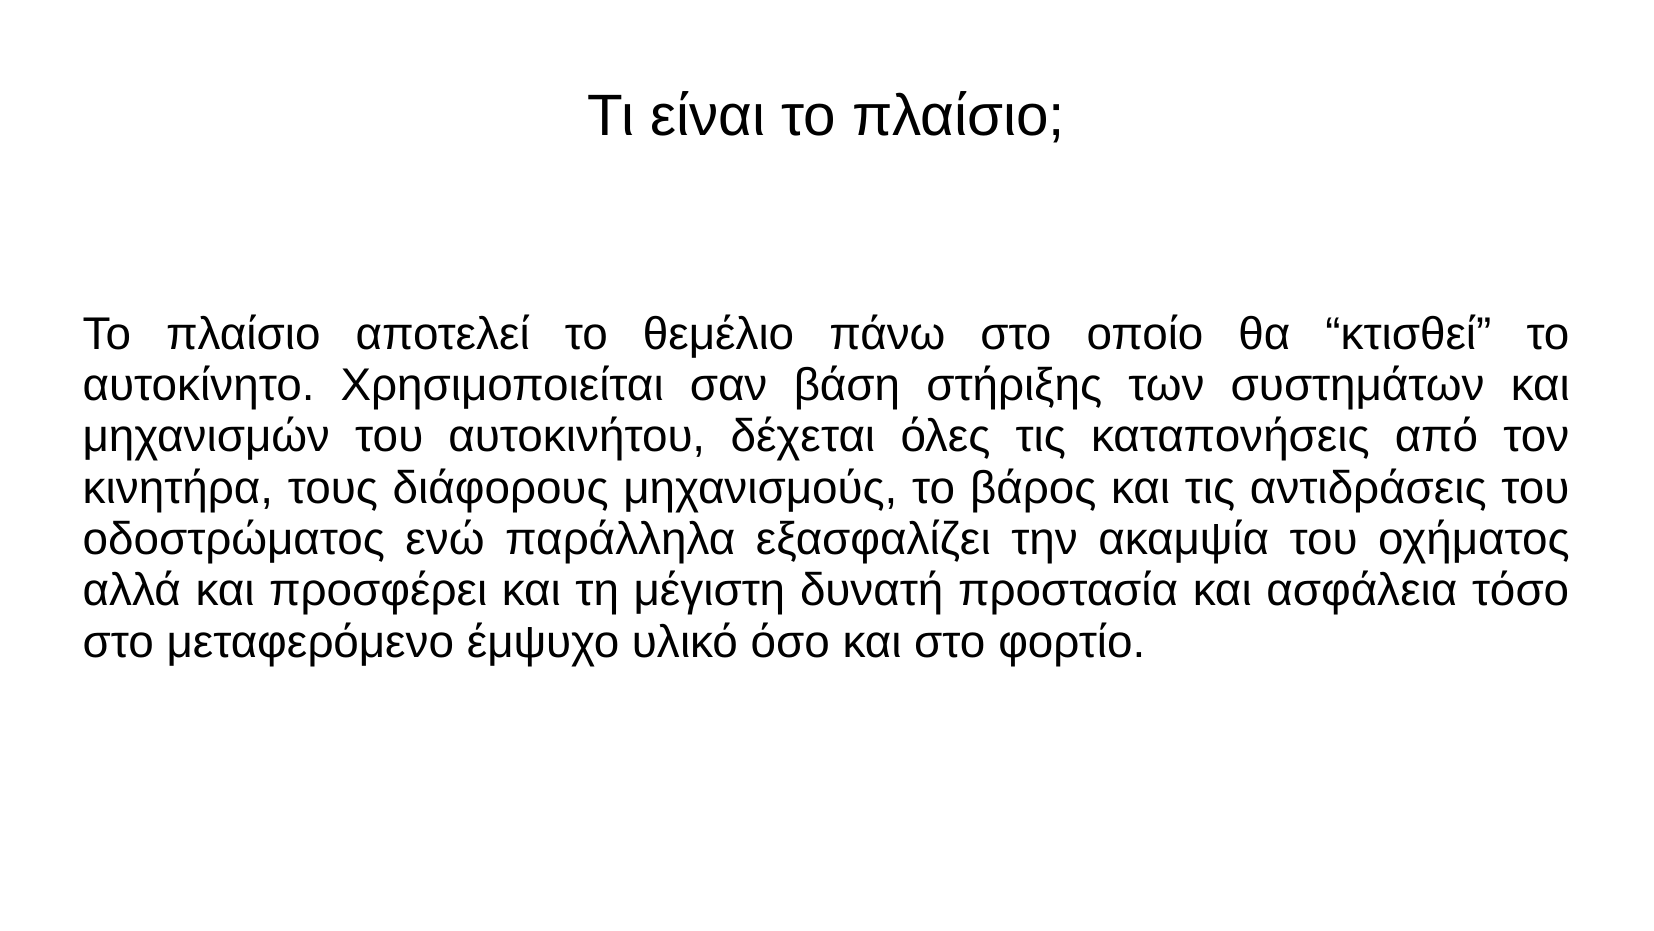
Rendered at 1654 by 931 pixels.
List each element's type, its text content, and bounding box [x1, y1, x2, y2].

subtitle Το πλαίσιο αποτελεί το θεμέλιο πάνω στο οποίο θα “κτισθεί” το αυτοκίνητο. Χρησιμοποιείται σαν βάση στήριξης των συστημάτων και μηχανισμών του αυτοκινήτου, δέχεται όλες τις καταπονήσεις από τον κινητήρα, τους διάφορους μηχανισμούς, το βάρος και τις αντιδράσεις του οδοστρώματος ενώ παράλληλα εξασφαλίζει την ακαμψία του οχήματος αλλά και προσφέρει και τη μέγιστη δυνατή προστασία και ασφάλεια τόσο στο μεταφερόμενο έμψυχο υλικό όσο και στο φορτίο. [82, 217, 1571, 758]
title Τι είναι το πλαίσιο; [82, 37, 1571, 193]
